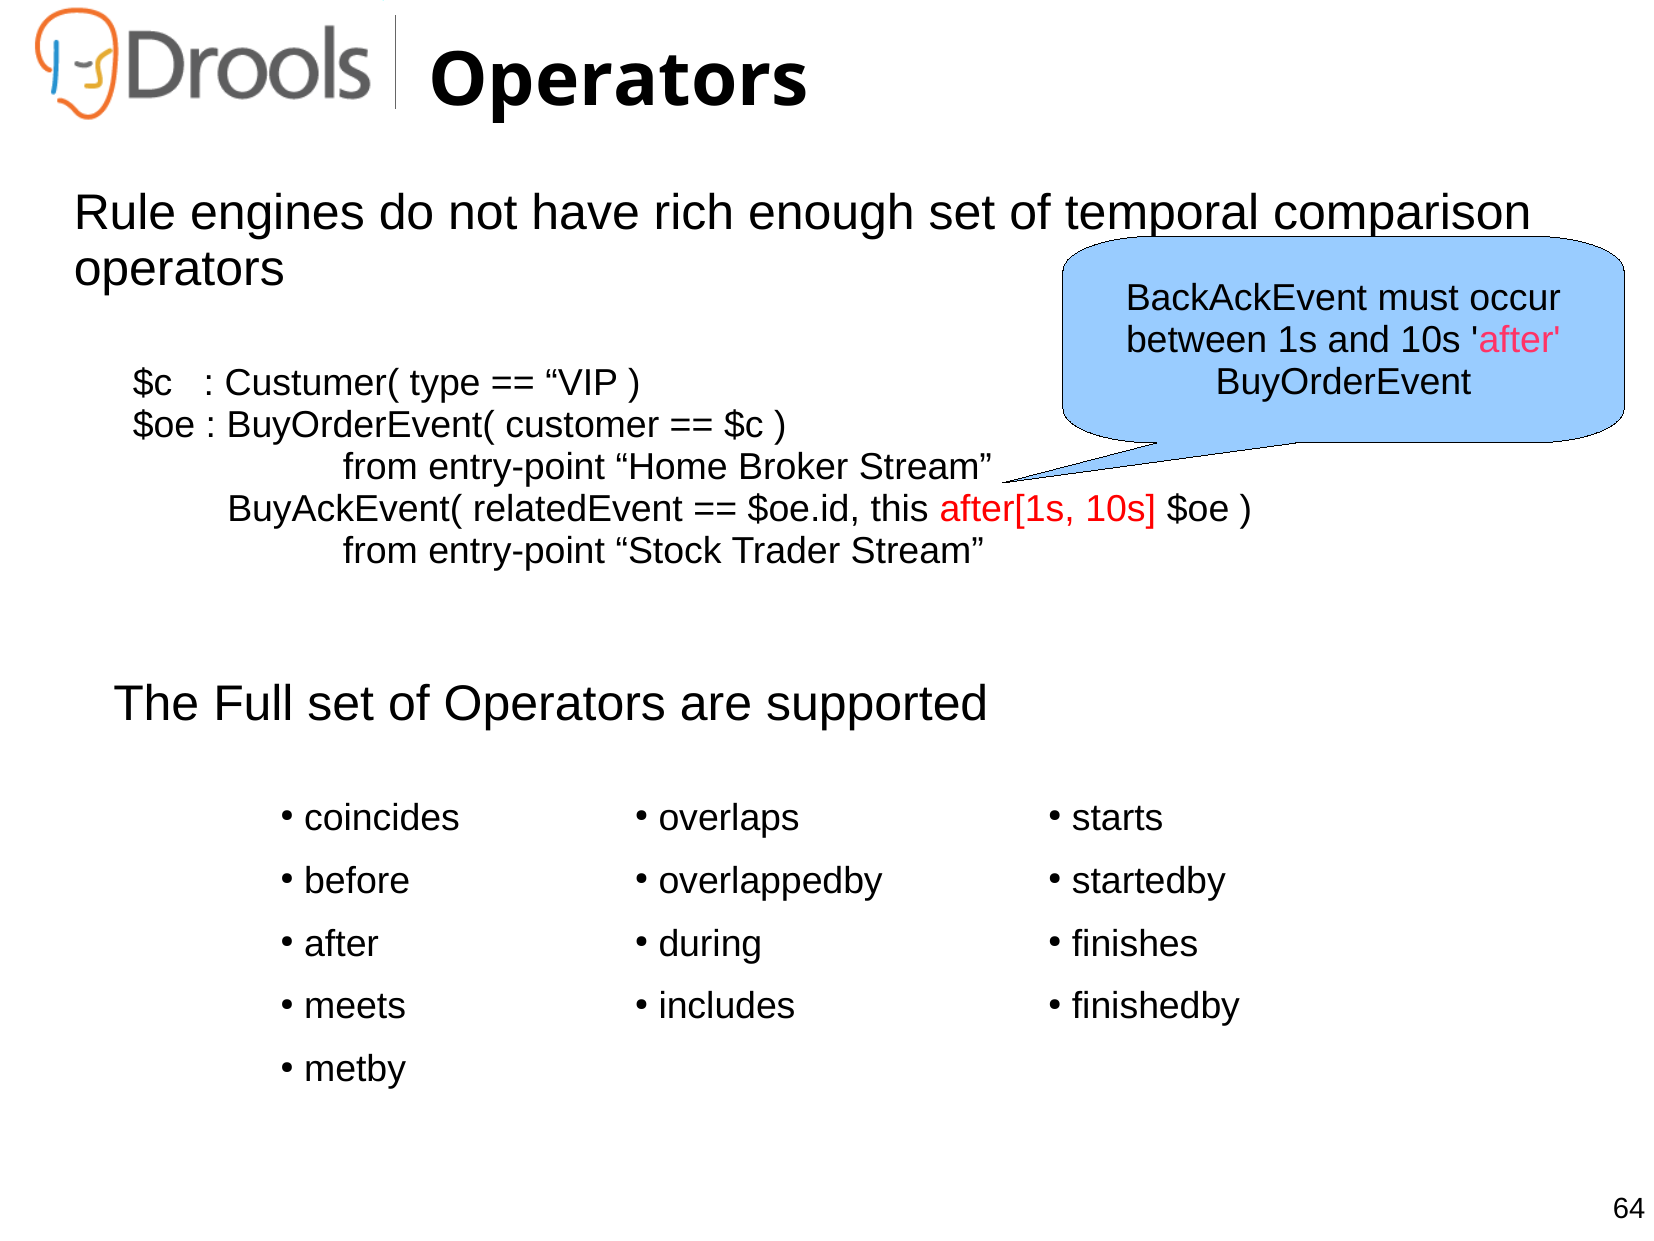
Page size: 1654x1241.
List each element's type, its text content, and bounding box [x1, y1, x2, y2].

text_box Rule engines do not have rich enough set of temporal comparison operators [59, 177, 1566, 304]
text_box starts startedby finishes finishedby [1033, 767, 1354, 1152]
text_box coincides before after meets metby [265, 767, 587, 1123]
text_box The Full set of Operators are supported [98, 667, 1004, 739]
picture [29, 0, 384, 126]
title Operators [413, 17, 923, 139]
text_box BackAckEvent must occur between 1s and 10s 'after' BuyOrderEvent [1002, 236, 1625, 483]
text_box overlaps overlappedby during includes [620, 767, 941, 1123]
text_box $c : Custumer( type == “VIP ) $oe : BuyOrderEvent( customer == $c ) from entry-point “Home Broker Stream” BuyAckEvent( relatedEvent == $oe.id, this after[1s, 10s] $oe ) from entry-point “Stock Trader Stream” [118, 354, 1270, 580]
